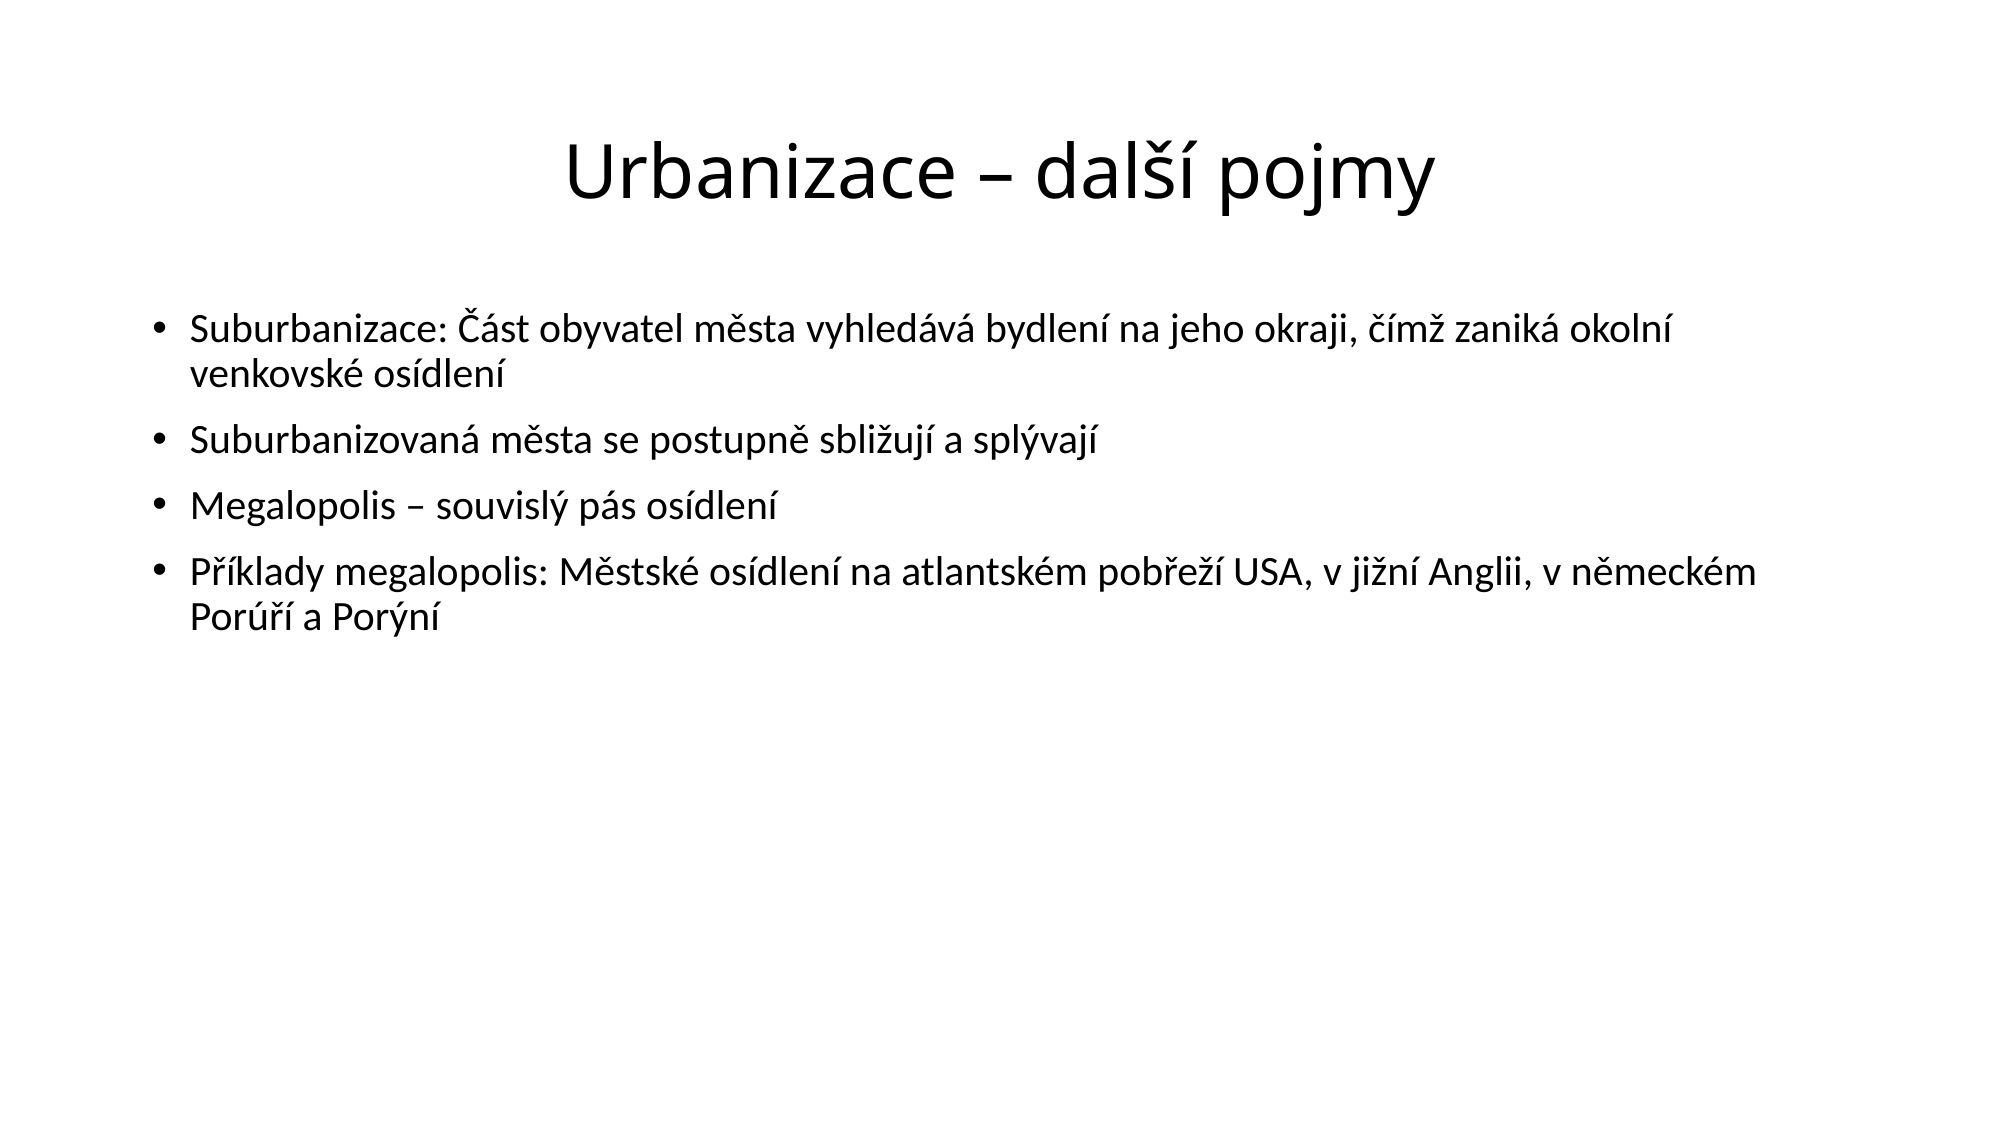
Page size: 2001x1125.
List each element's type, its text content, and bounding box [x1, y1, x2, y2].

title Urbanizace – další pojmy [137, 59, 1863, 278]
list Suburbanizace: Část obyvatel města vyhledává bydlení na jeho okraji, čímž zaniká okolní venkovské osídlení Suburbanizovaná města se postupně sbližují a splývají Megalopolis – souvislý pás osídlení Příklady megalopolis: Městské osídlení na atlantském pobřeží USA, v jižní Anglii, v německém Porúří a Porýní [137, 299, 1863, 1014]
